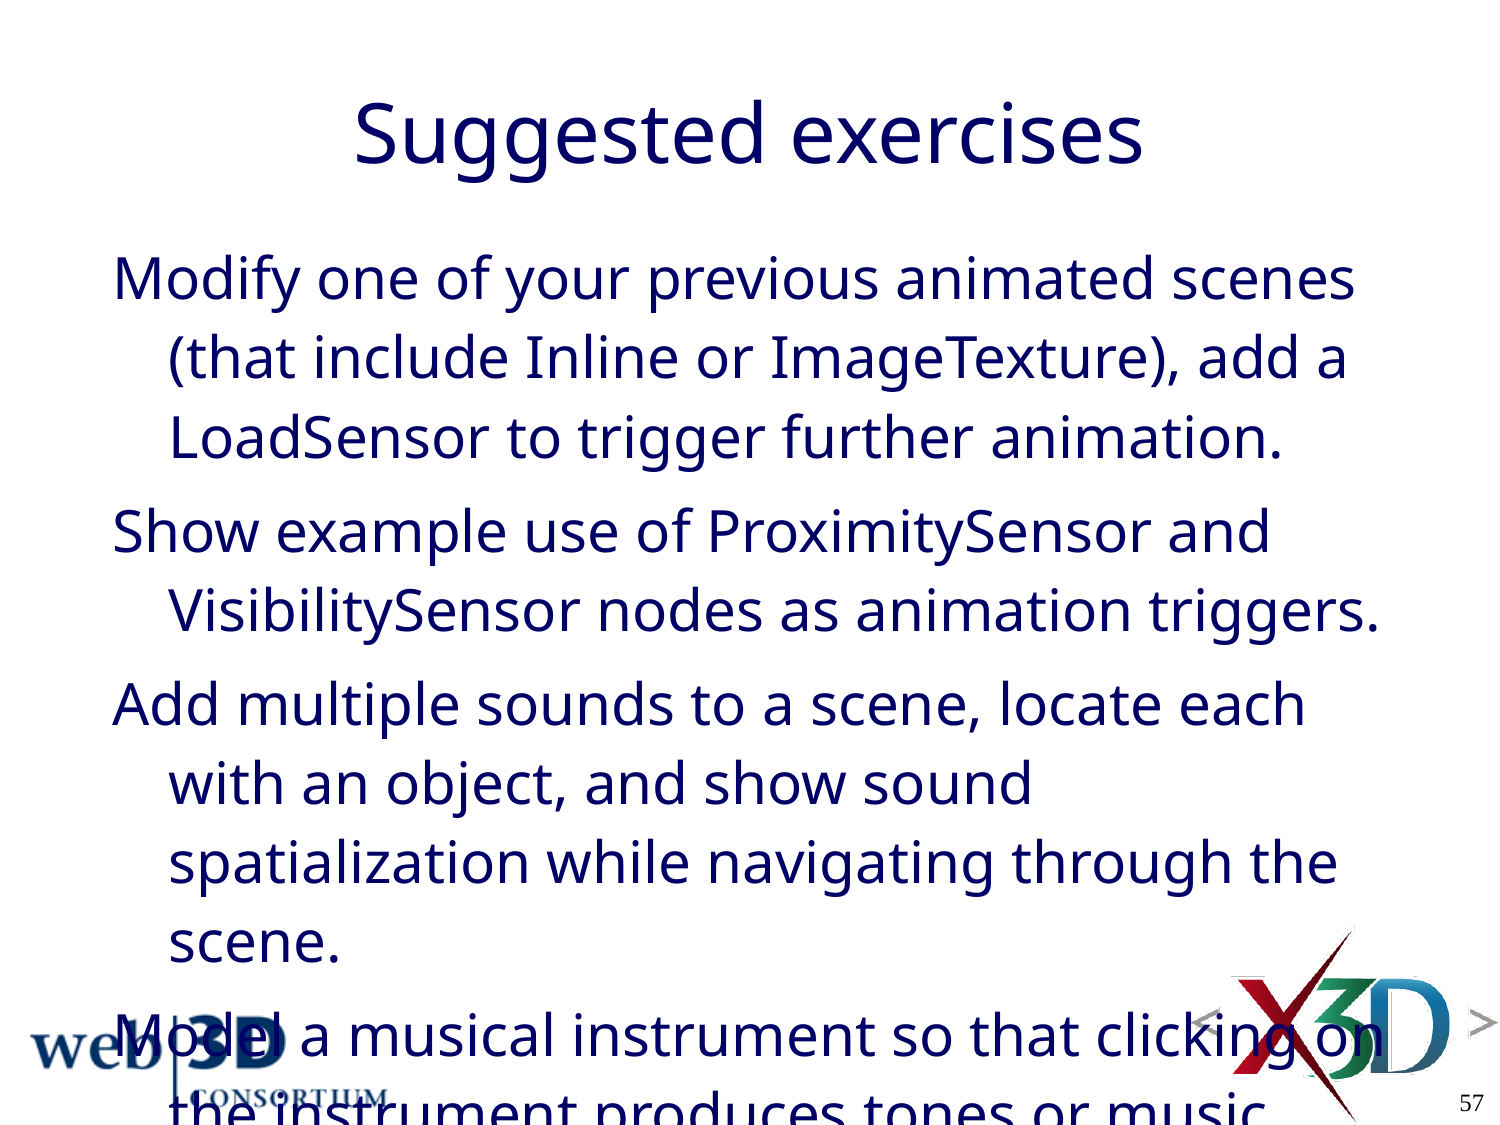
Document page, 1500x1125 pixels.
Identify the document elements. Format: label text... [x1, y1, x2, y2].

picture [199, 1108, 215, 1118]
picture [1187, 926, 1500, 1125]
picture [12, 998, 413, 1118]
list Modify one of your previous animated scenes (that include Inline or ImageTexture), add a LoadSensor to trigger further animation. Show example use of ProximitySensor and VisibilitySensor nodes as animation triggers. Add multiple sounds to a scene, locate each with an object, and show sound spatialization while navigating through the scene. Model a musical instrument so that clicking on the instrument produces tones or music. [112, 237, 1388, 986]
picture [298, 1108, 314, 1118]
picture [234, 1107, 250, 1116]
title Suggested exercises [112, 44, 1388, 218]
